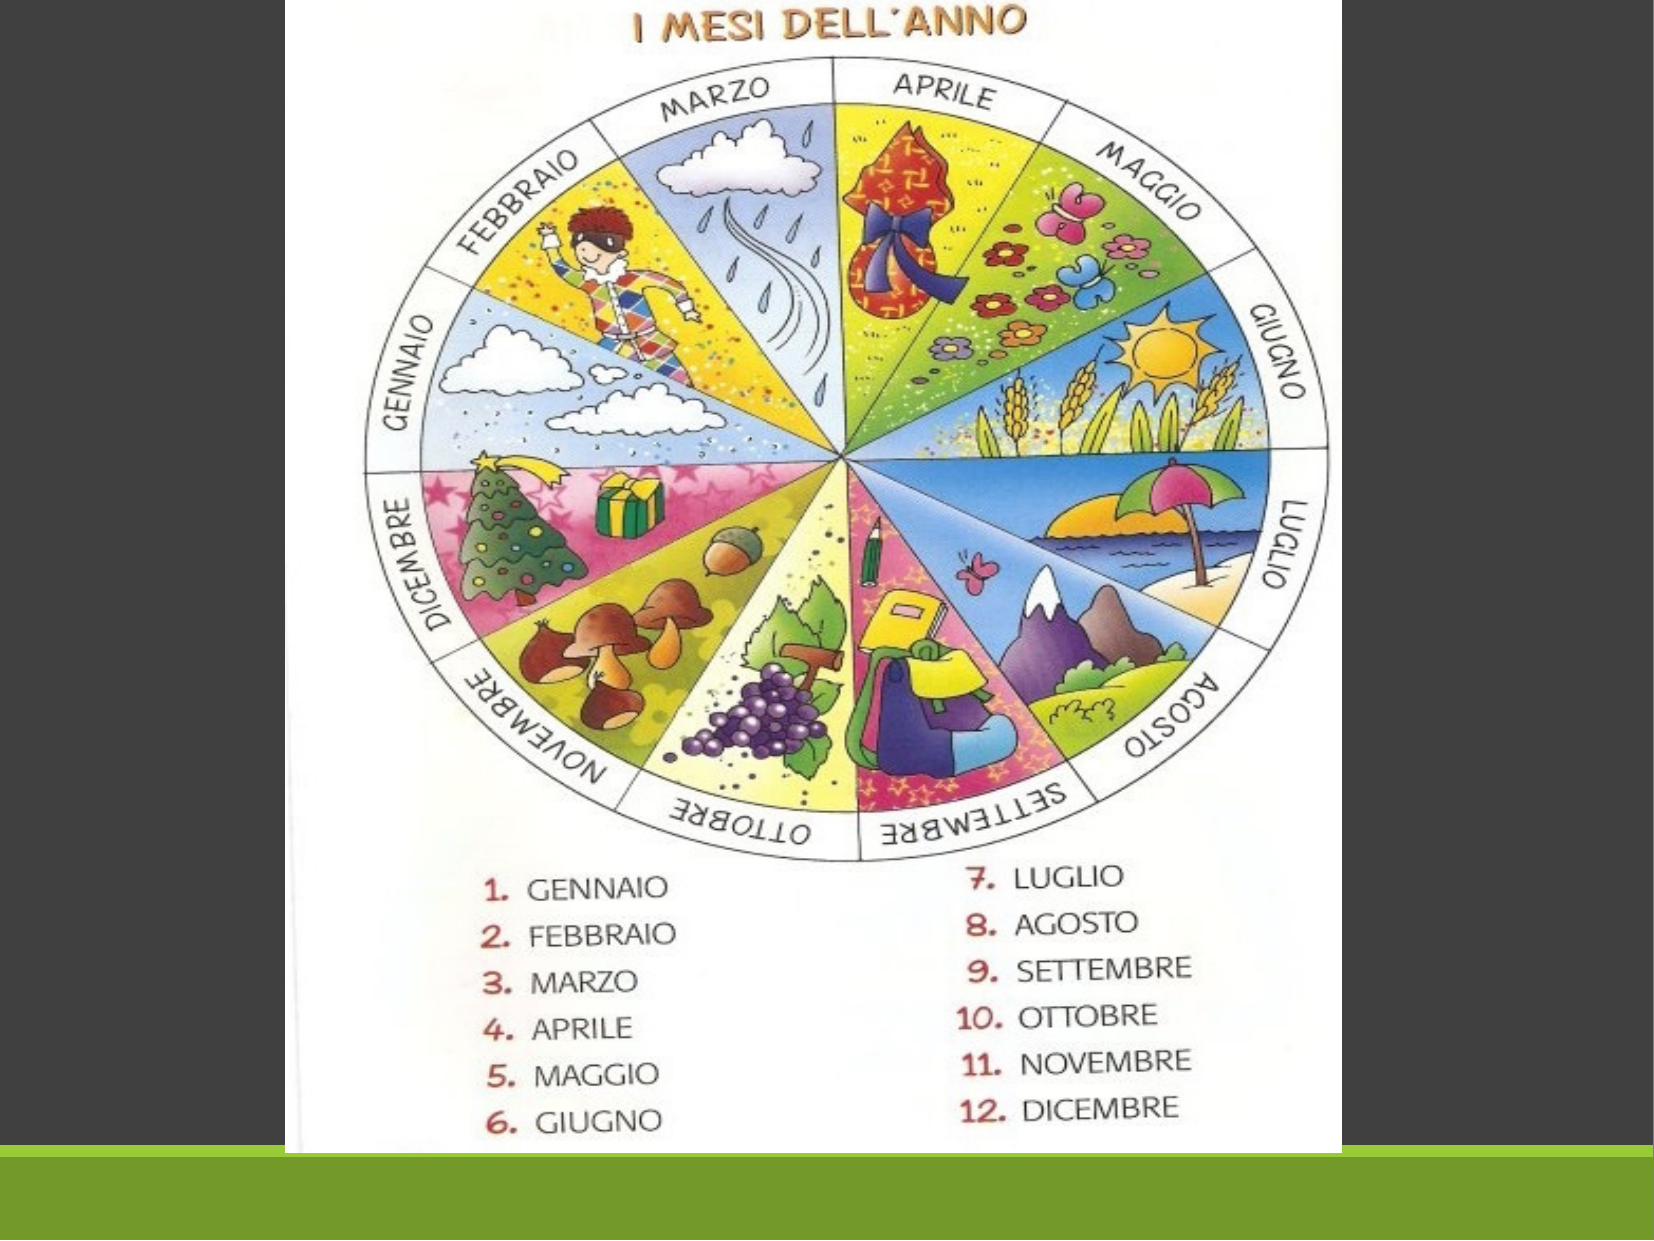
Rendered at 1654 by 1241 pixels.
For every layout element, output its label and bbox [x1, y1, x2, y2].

picture [285, 0, 1342, 1153]
